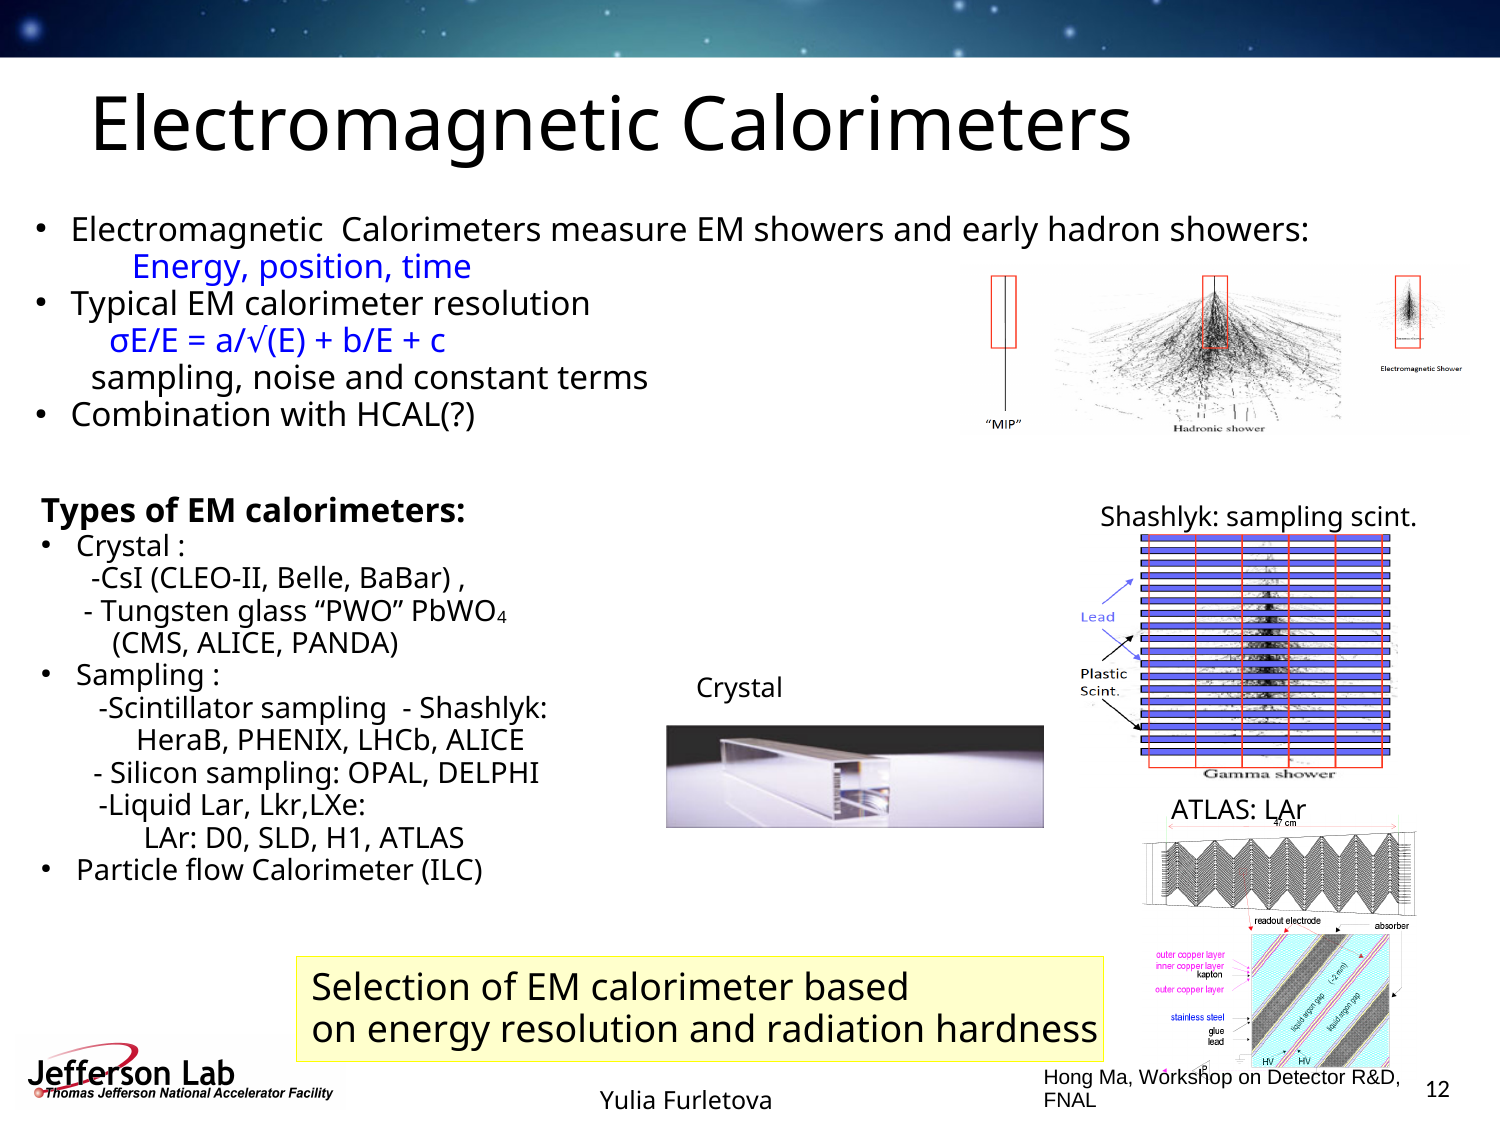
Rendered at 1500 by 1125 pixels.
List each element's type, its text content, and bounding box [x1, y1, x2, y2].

text_box Crystal [681, 666, 817, 712]
text_box Types of EM calorimeters: Crystal : -CsI (CLEO-II, Belle, BaBar) , - Tungsten glass “PWO” PbWO4 (CMS, ALICE, PANDA) Sampling : -Scintillator sampling - Shashlyk: HeraB, PHENIX, LHCb, ALICE - Silicon sampling: OPAL, DELPHI -Liquid Lar, Lkr,LXe: LAr: D0, SLD, H1, ATLAS Particle flow Calorimeter (ILC) [26, 485, 706, 951]
text_box Shashlyk: sampling scint. [1085, 495, 1441, 540]
text_box ATLAS: LAr [1156, 788, 1389, 833]
text_box Electromagnetic Calorimeters [75, 75, 1168, 175]
text_box Yulia Furletova [585, 1080, 789, 1123]
text_box Selection of EM calorimeter based on energy resolution and radiation hardness [296, 956, 1104, 1062]
text_box Hong Ma, Workshop on Detector R&D, FNAL [1028, 1058, 1460, 1120]
picture [0, 0, 1500, 1125]
text_box Electromagnetic Calorimeters measure EM showers and early hadron showers: Energy, position, time Typical EM calorimeter resolution σE/E = a/√(E) + b/E + c sampling, noise and constant terms Combination with HCAL(?) [20, 204, 1351, 442]
